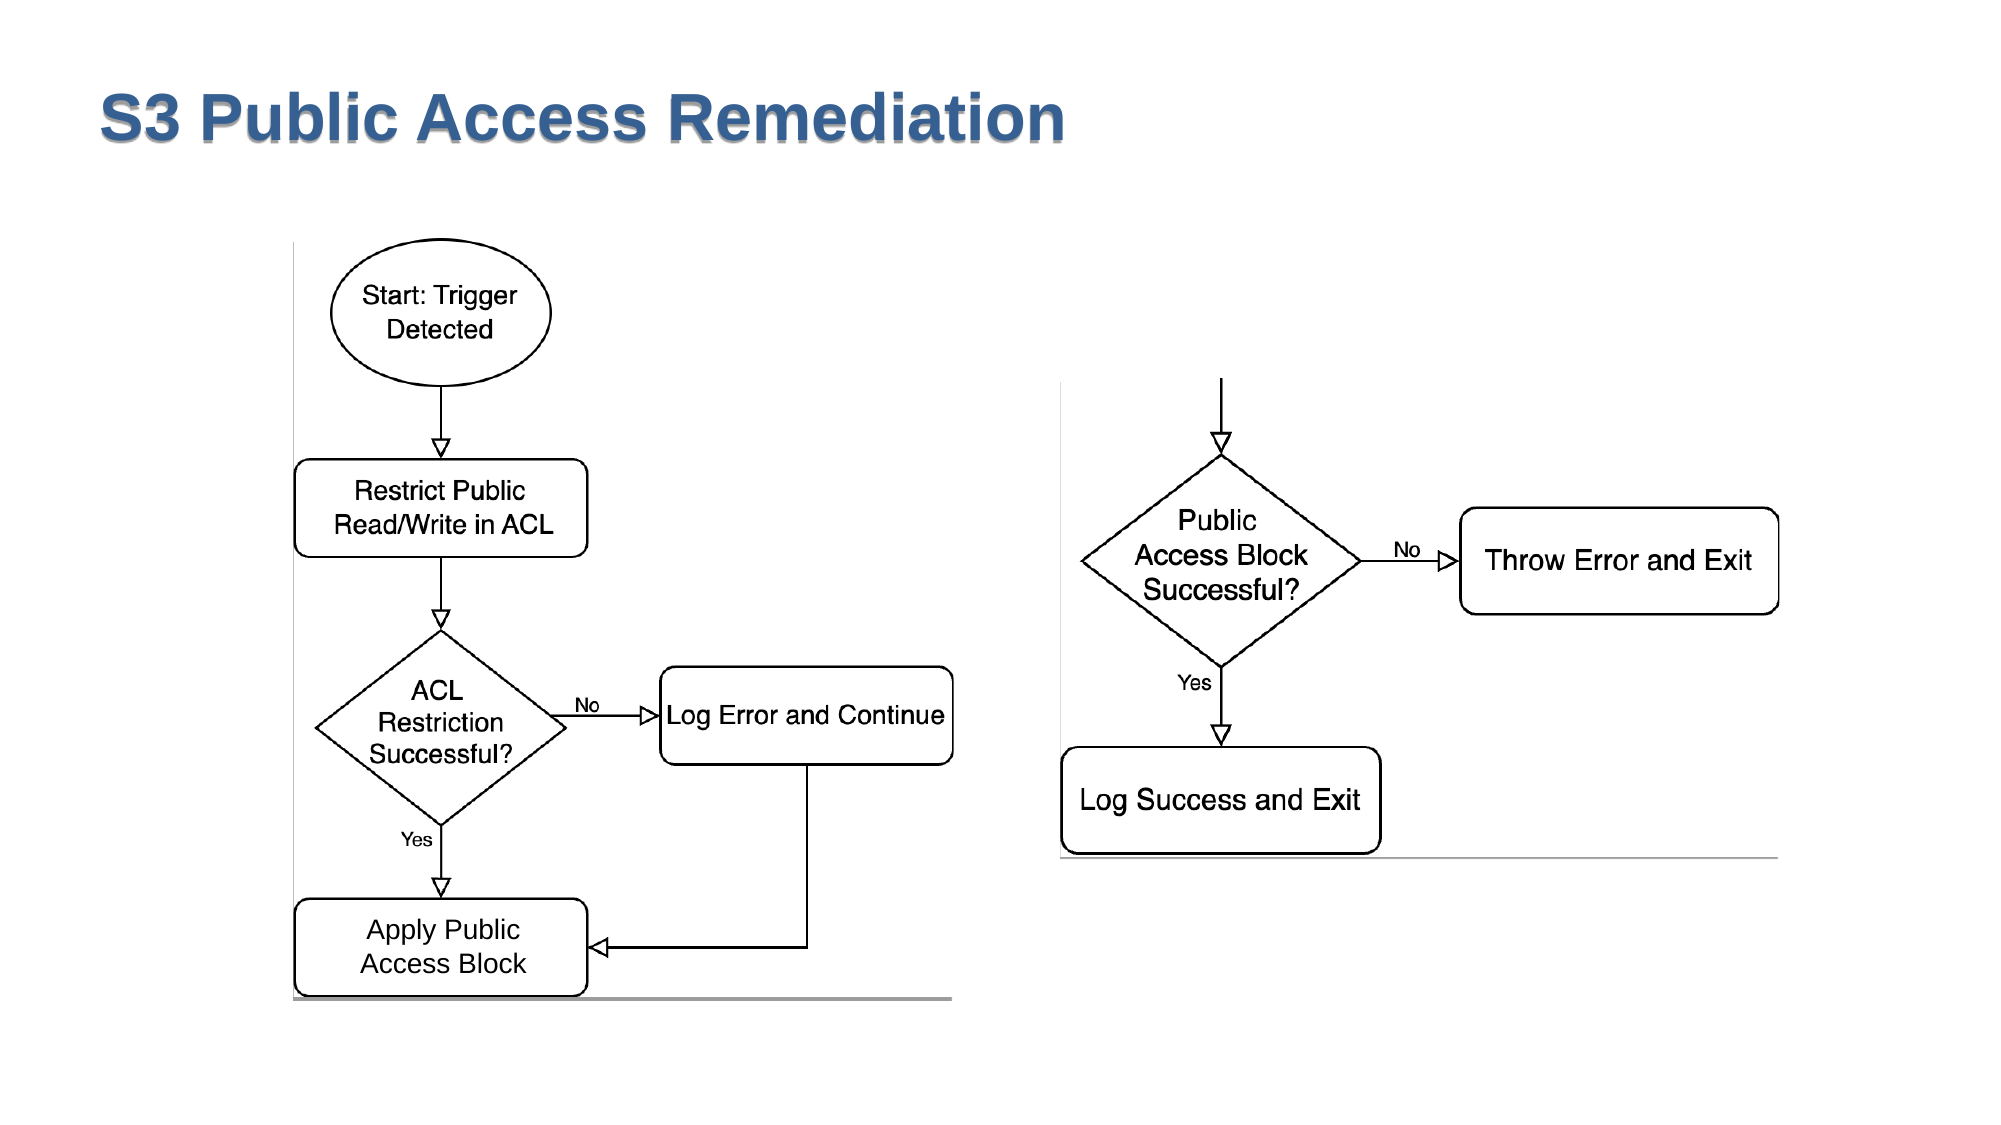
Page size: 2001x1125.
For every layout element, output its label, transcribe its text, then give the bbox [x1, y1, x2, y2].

picture [293, 238, 954, 997]
text_box Apply Public Access Block [341, 904, 546, 988]
picture [1060, 378, 1780, 857]
title S3 Public Access Remediation [99, 36, 1725, 202]
